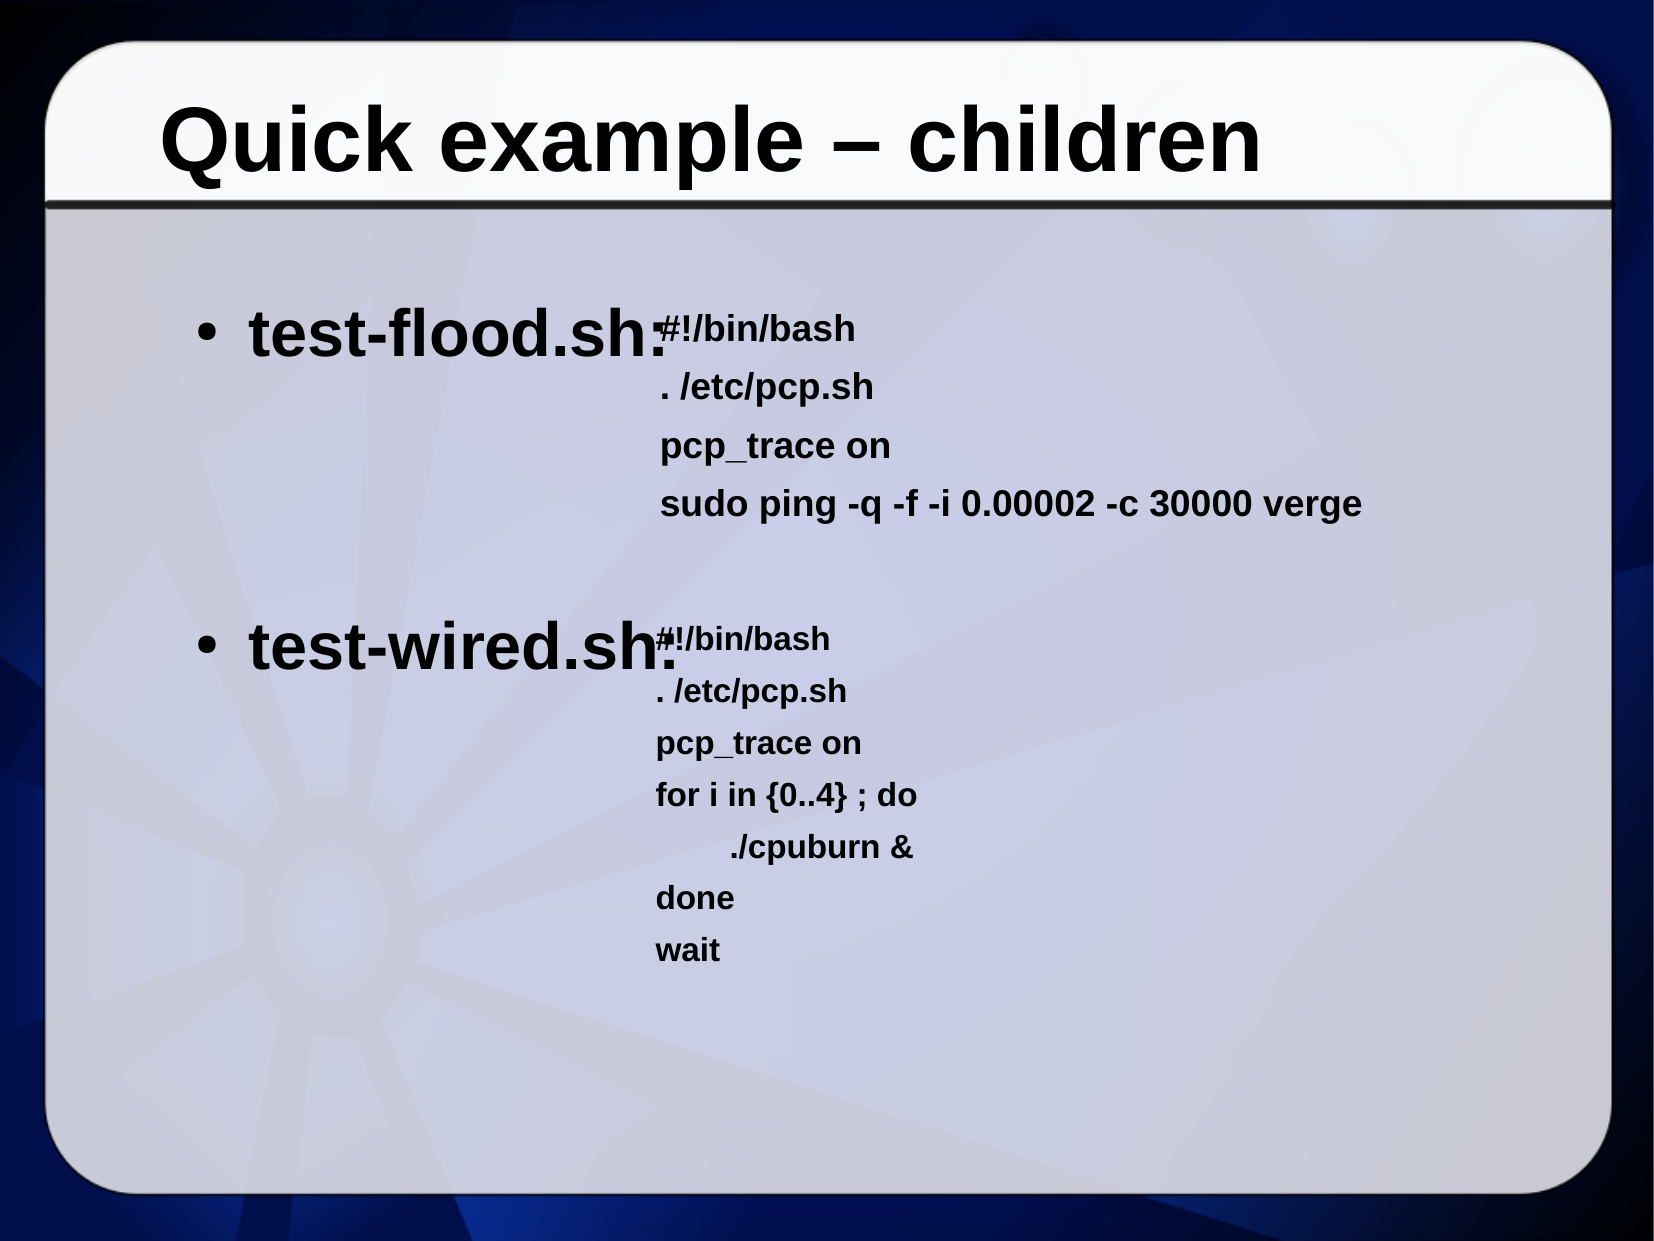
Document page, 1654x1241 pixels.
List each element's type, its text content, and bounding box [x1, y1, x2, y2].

list test-flood.sh: [177, 296, 1071, 380]
picture [0, 0, 1654, 1241]
title Quick example – children [82, 49, 1571, 231]
list #!/bin/bash . /etc/pcp.sh pcp_trace on sudo ping -q -f -i 0.00002 -c 30000 verge [620, 307, 1514, 526]
list #!/bin/bash . /etc/pcp.sh pcp_trace on for i in {0..4} ; do ./cpuburn & done wait [620, 620, 1288, 973]
list test-wired.sh: [177, 609, 1071, 693]
